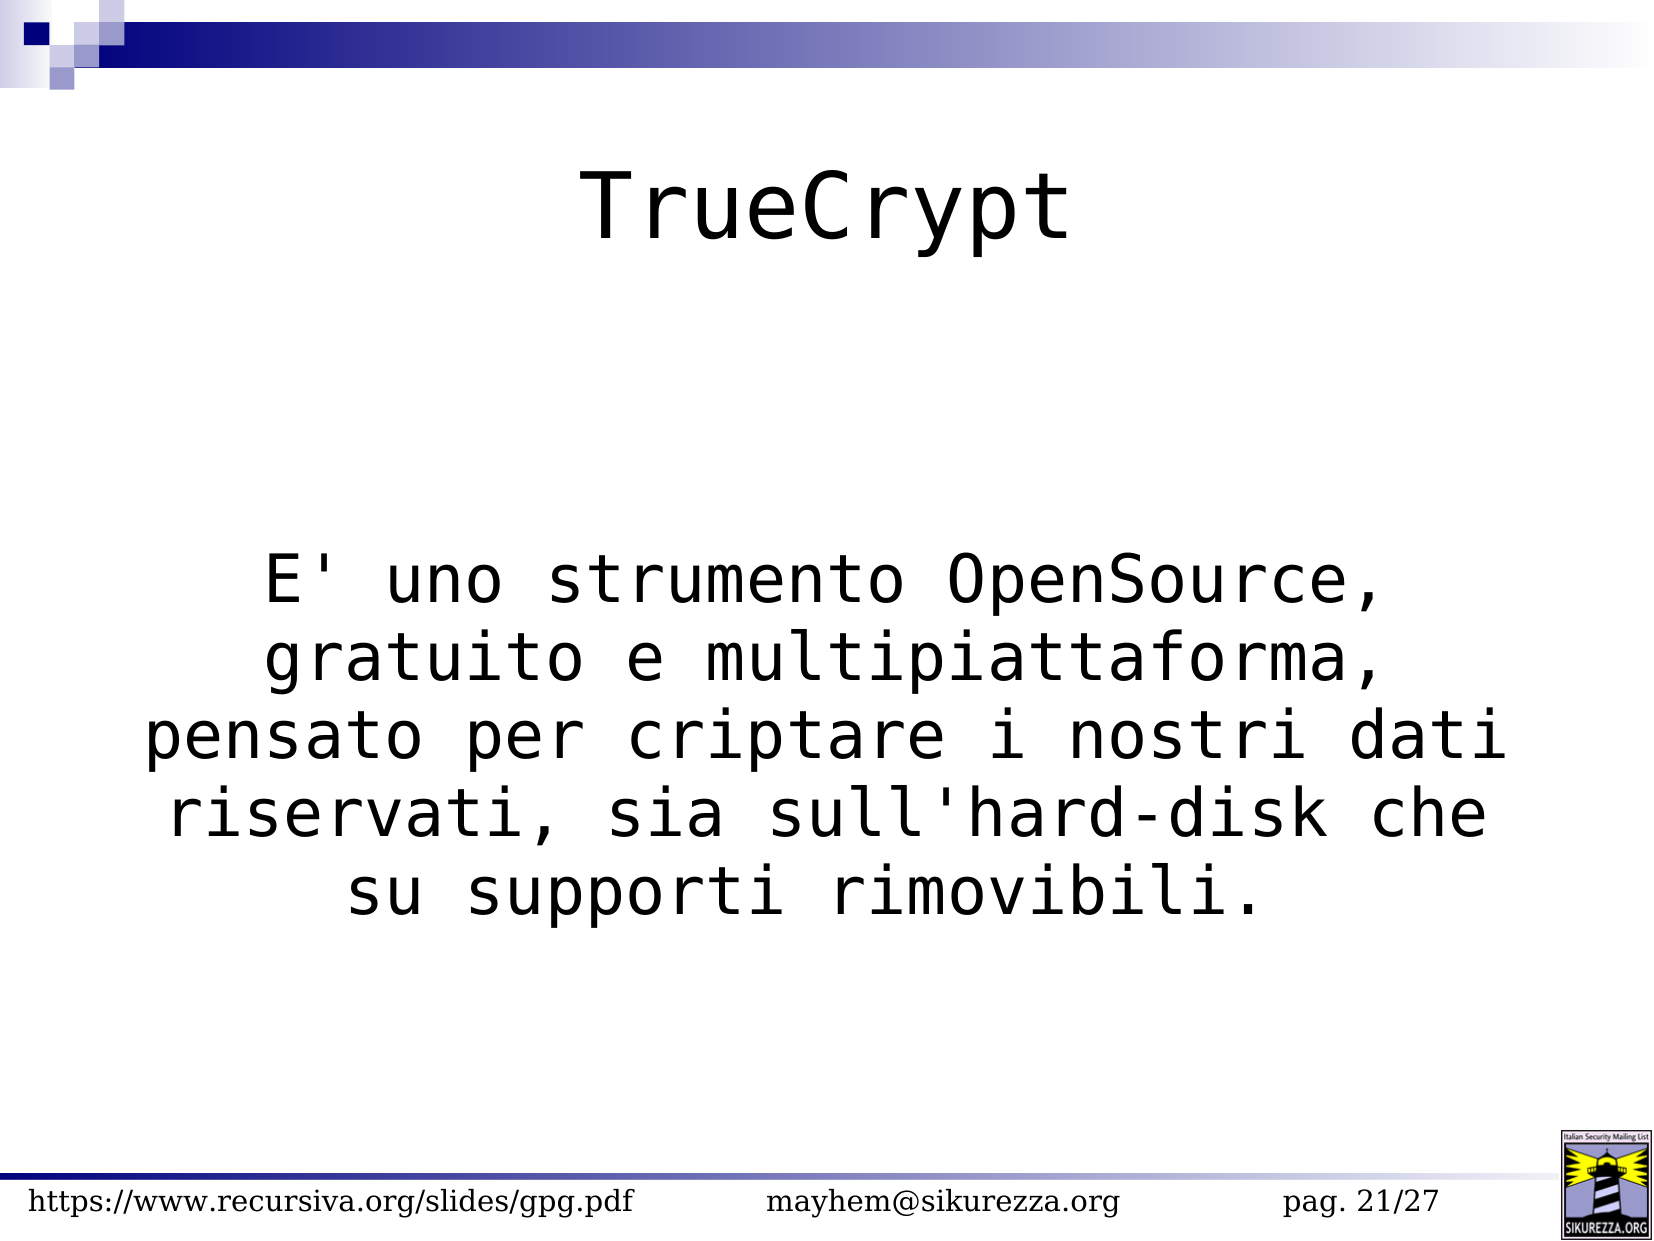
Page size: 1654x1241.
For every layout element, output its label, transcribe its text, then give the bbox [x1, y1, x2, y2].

picture [0, 1128, 1654, 1241]
title TrueCrypt [121, 102, 1534, 311]
subtitle E' uno strumento OpenSource, gratuito e multipiattaforma, pensato per criptare i nostri dati riservati, sia sull'hard-disk che su supporti rimovibili. [121, 344, 1534, 1127]
